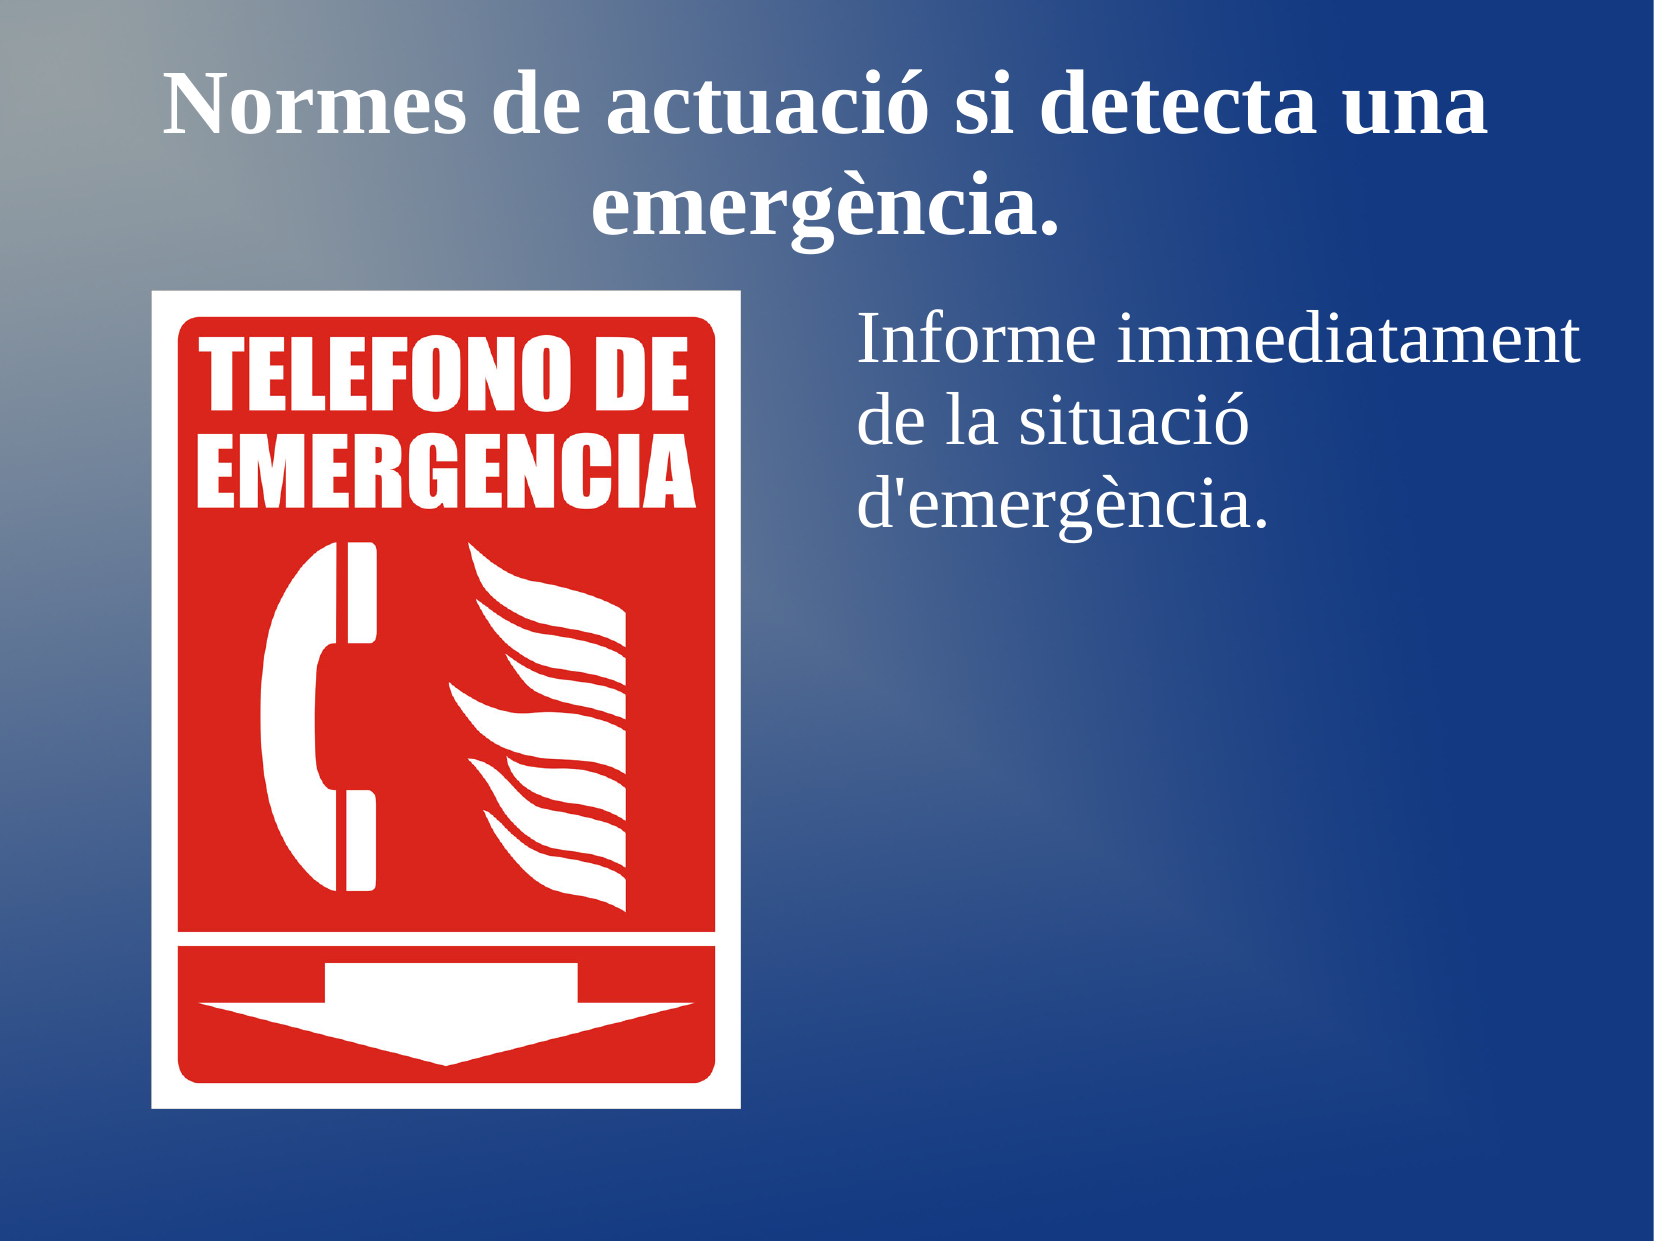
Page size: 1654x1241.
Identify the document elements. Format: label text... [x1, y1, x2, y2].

picture [0, 0, 1654, 1241]
title Normes de actuació si detecta una emergència. [82, 49, 1571, 257]
list Informe immediatament de la situació d'emergència. [856, 295, 1583, 1114]
